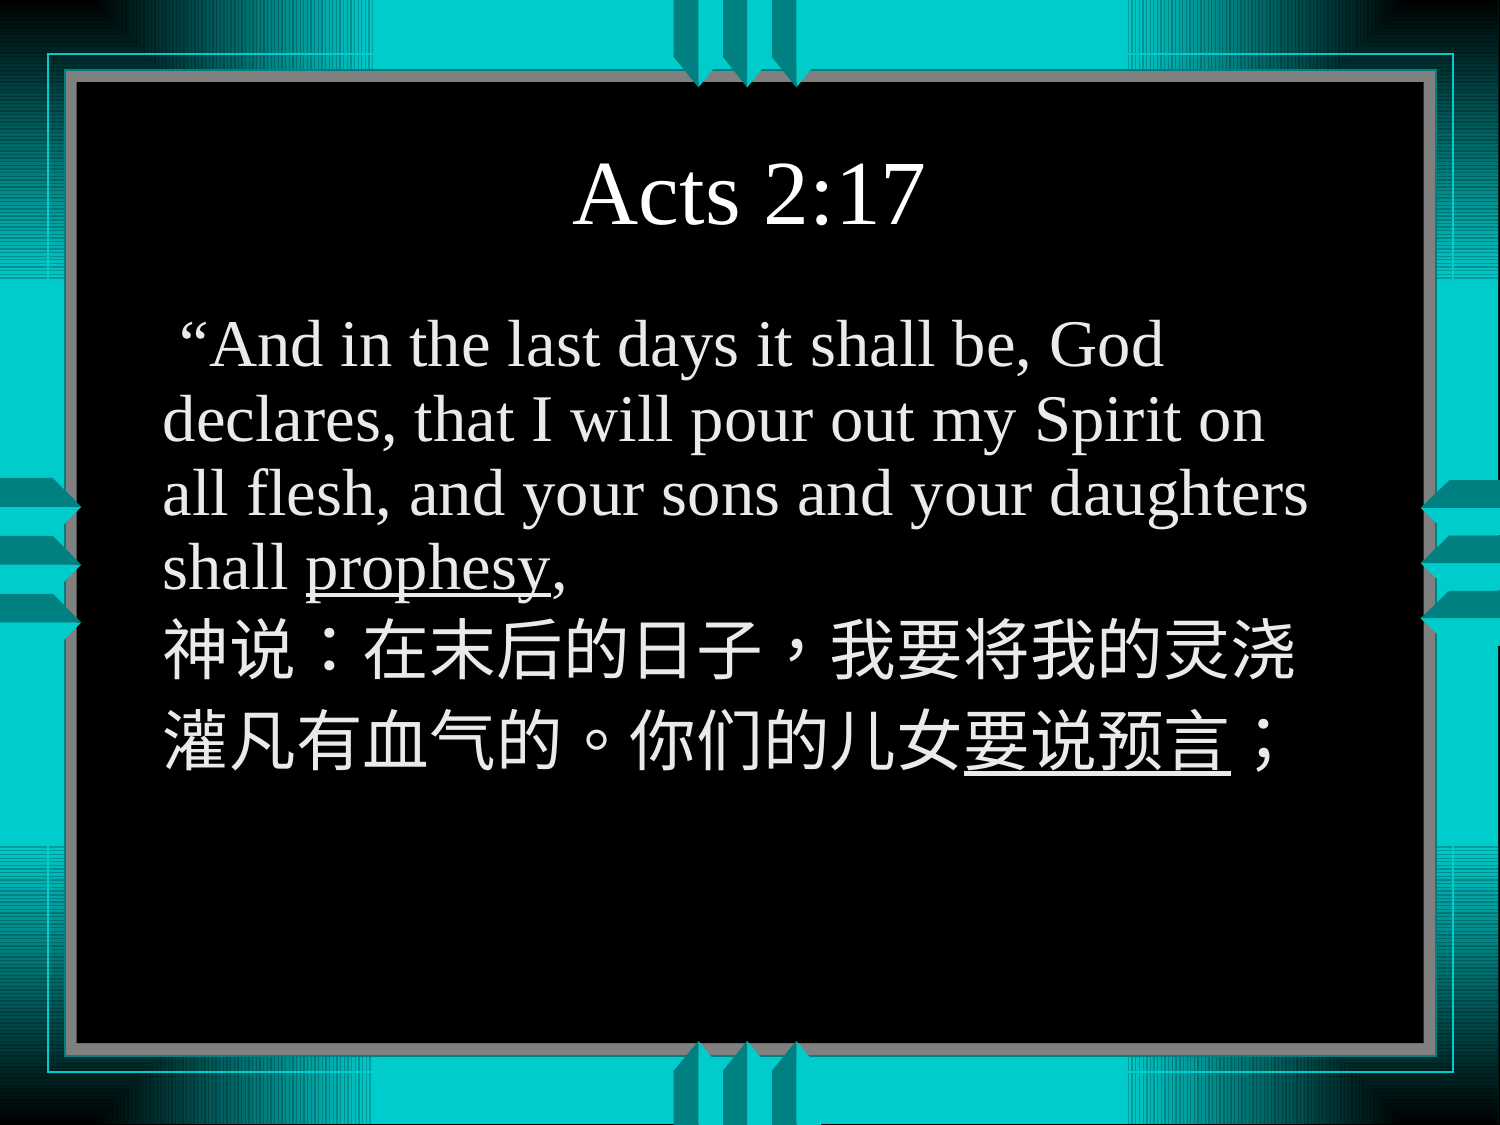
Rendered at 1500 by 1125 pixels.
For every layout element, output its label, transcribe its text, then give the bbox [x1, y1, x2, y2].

text_box “And in the last days it shall be, God declares, that I will pour out my Spirit on all flesh, and your sons and your daughters shall prophesy, 神说：在末后的日子，我要将我的灵浇灌凡有血气的。你们的儿女要说预言； [147, 299, 1348, 997]
title Acts 2:17 [112, 99, 1388, 288]
